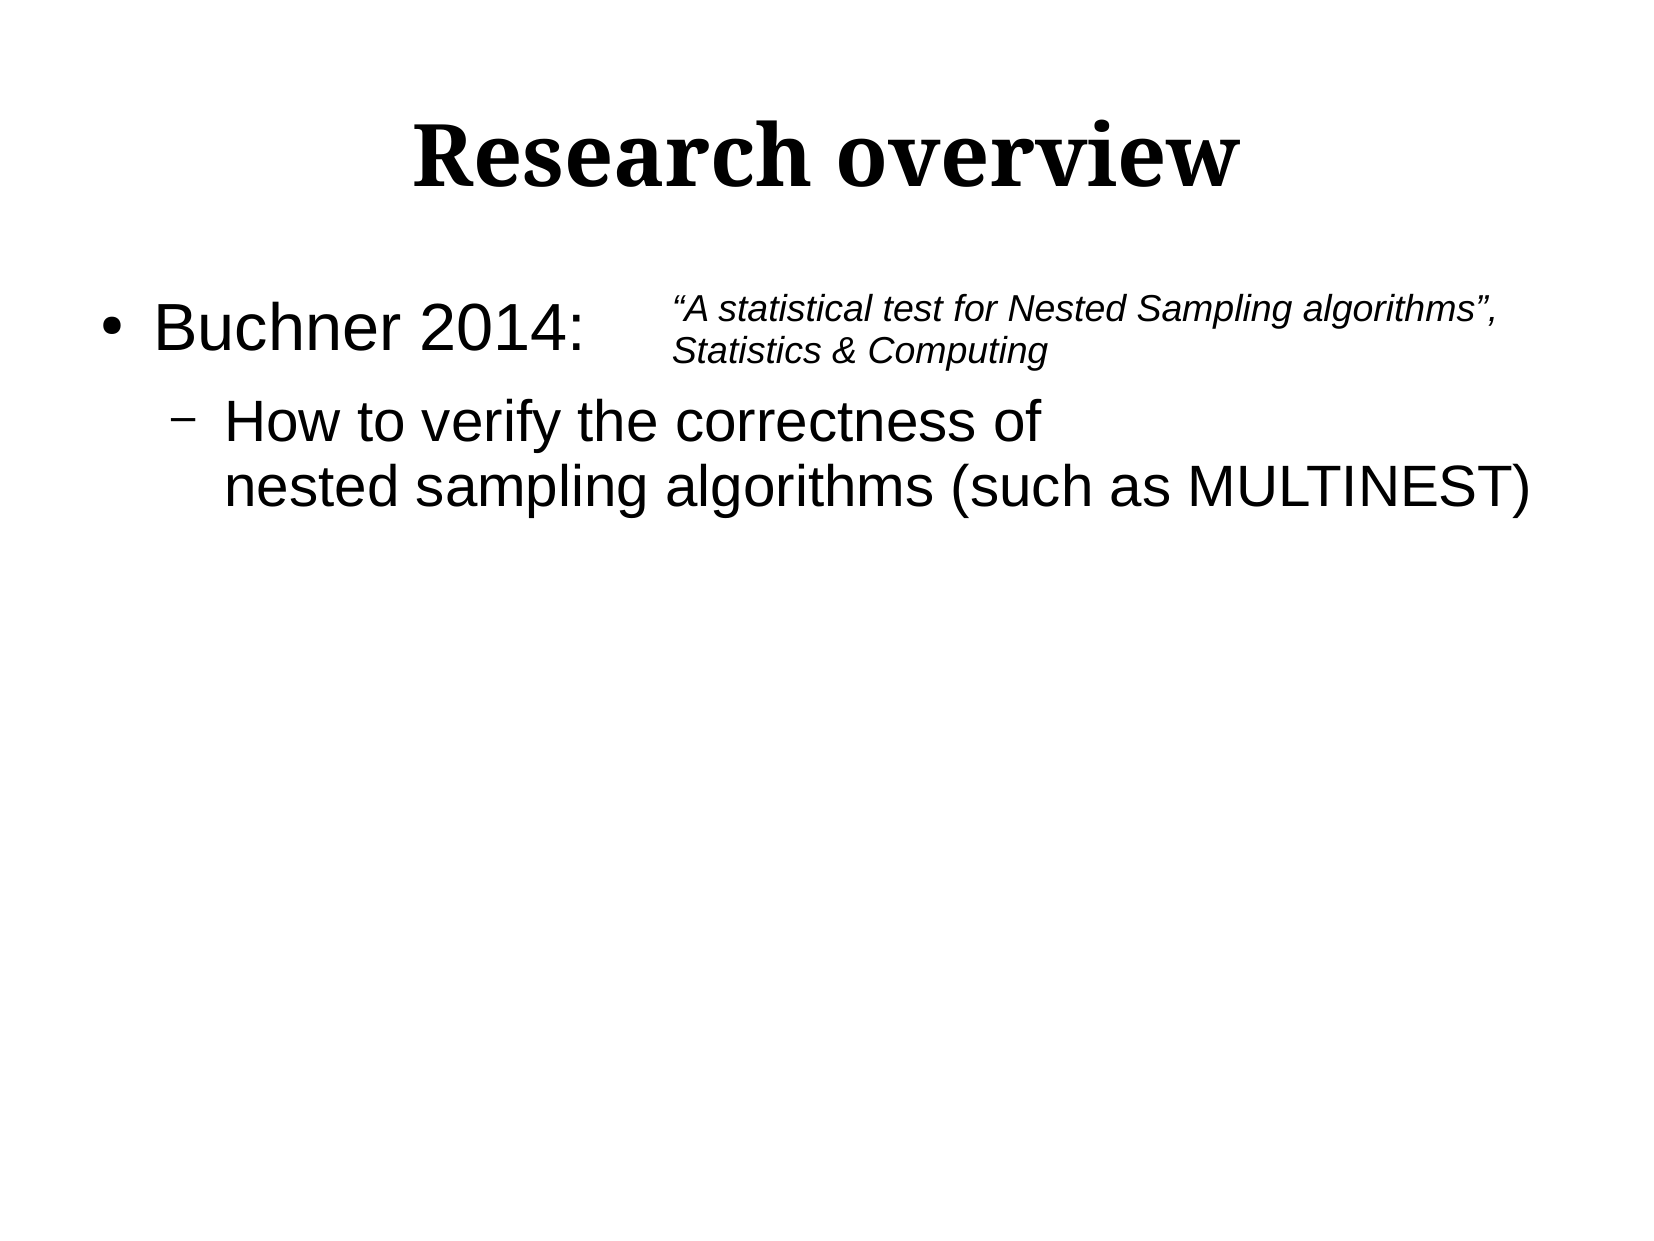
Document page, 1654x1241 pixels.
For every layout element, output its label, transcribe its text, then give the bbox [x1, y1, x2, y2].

title Research overview [82, 49, 1571, 257]
list Buchner 2014: How to verify the correctness of nested sampling algorithms (such as MULTINEST) [82, 290, 1571, 1200]
text_box “A statistical test for Nested Sampling algorithms”, Statistics & Computing [657, 280, 1520, 379]
